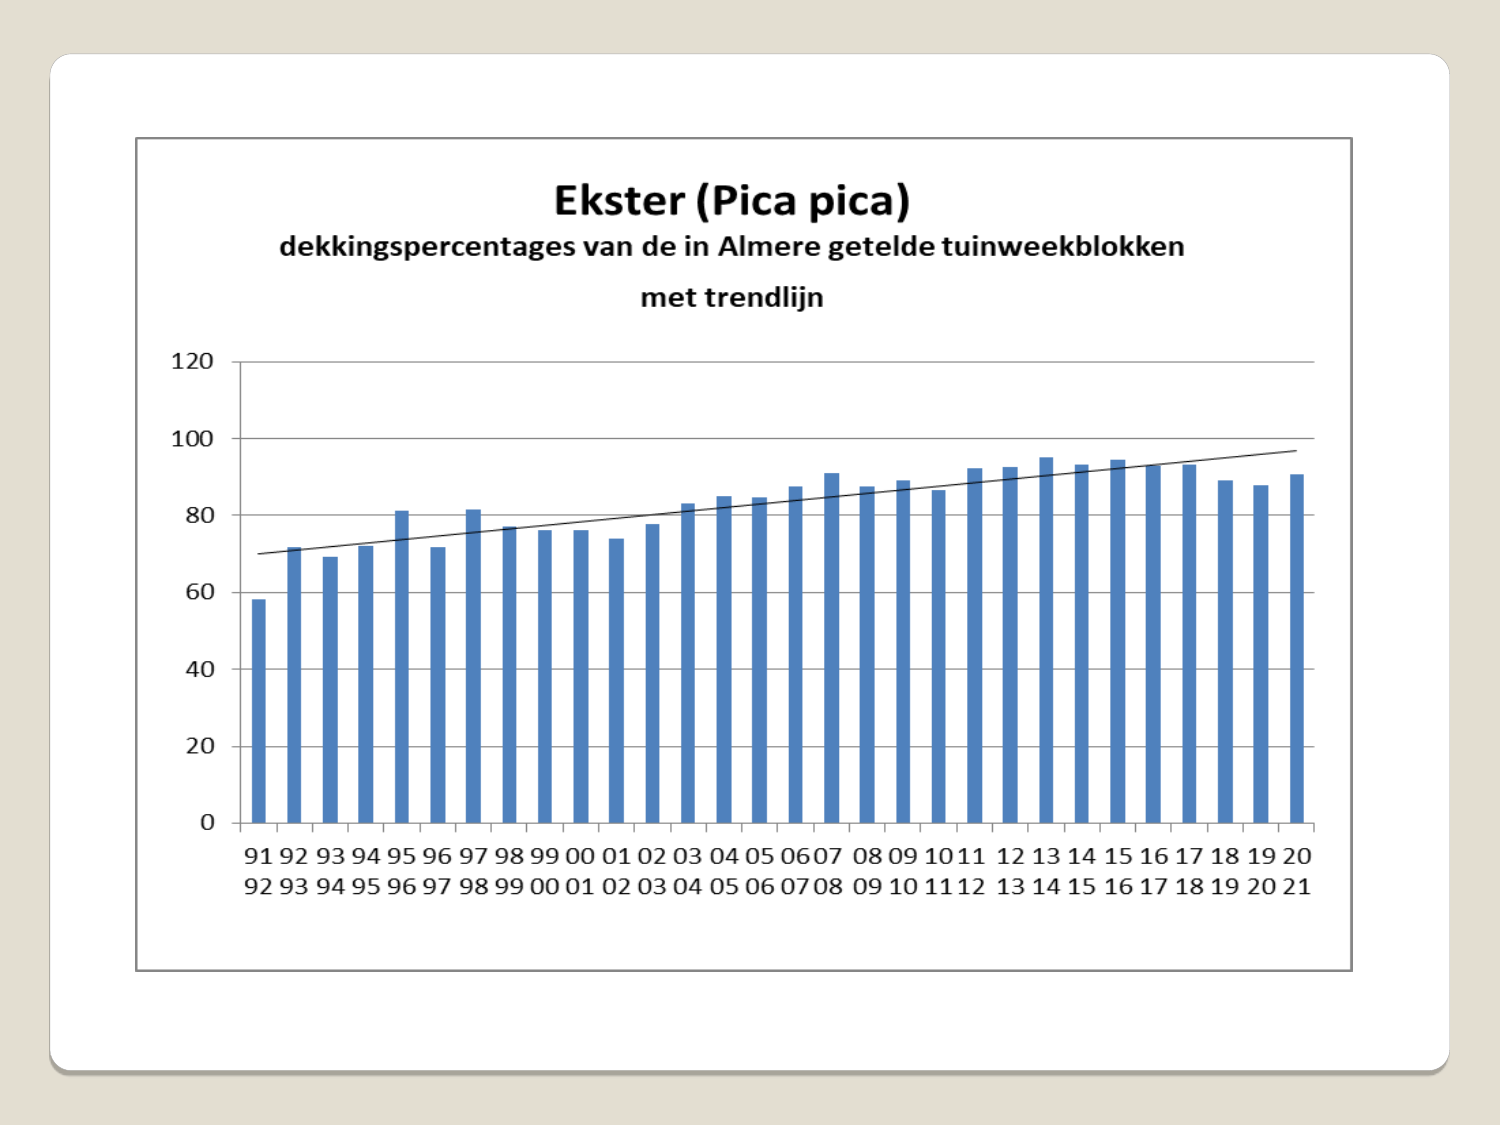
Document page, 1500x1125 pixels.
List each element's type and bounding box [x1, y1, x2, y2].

picture [135, 137, 1353, 972]
chart [100, 113, 1365, 1000]
